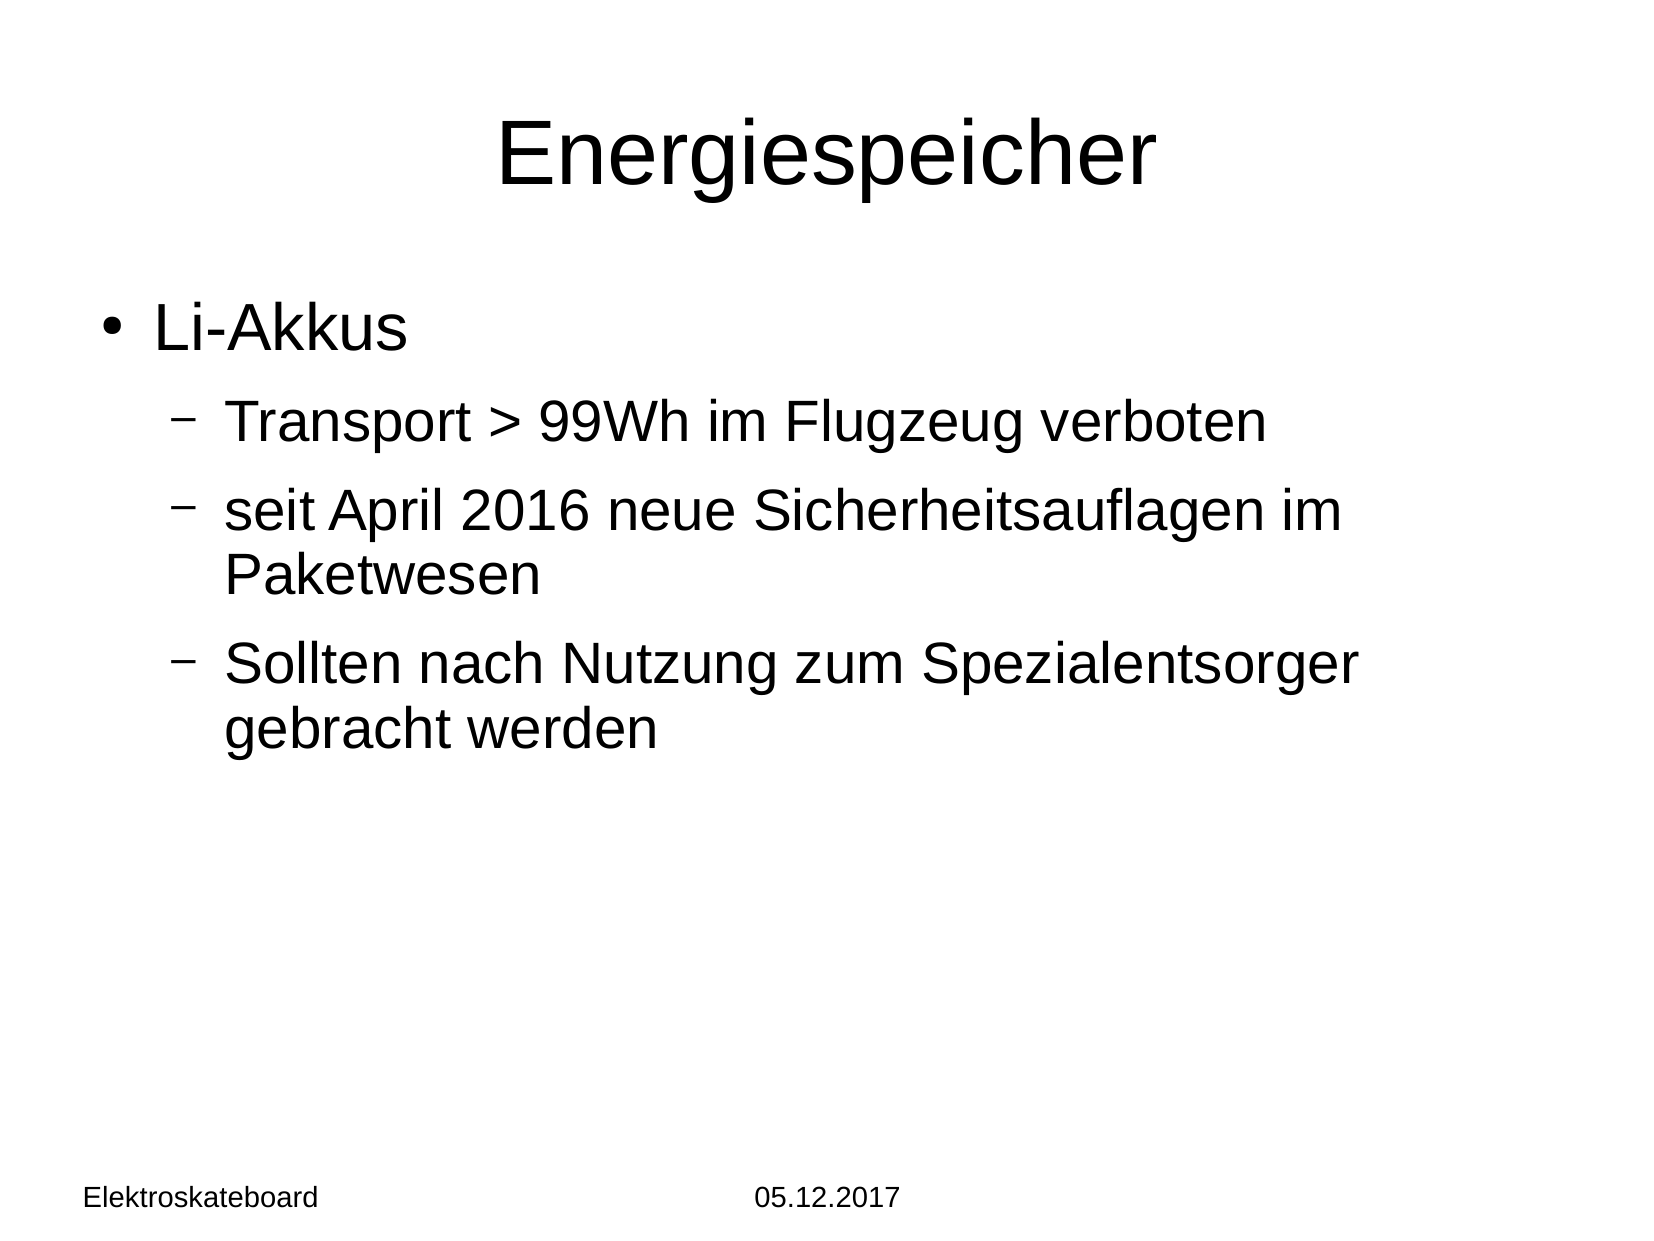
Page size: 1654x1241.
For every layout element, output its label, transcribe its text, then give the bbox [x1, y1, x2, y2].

list Li-Akkus Transport > 99Wh im Flugzeug verboten seit April 2016 neue Sicherheitsauflagen im Paketwesen Sollten nach Nutzung zum Spezialentsorger gebracht werden [82, 290, 1571, 1010]
title Energiespeicher [82, 49, 1571, 257]
